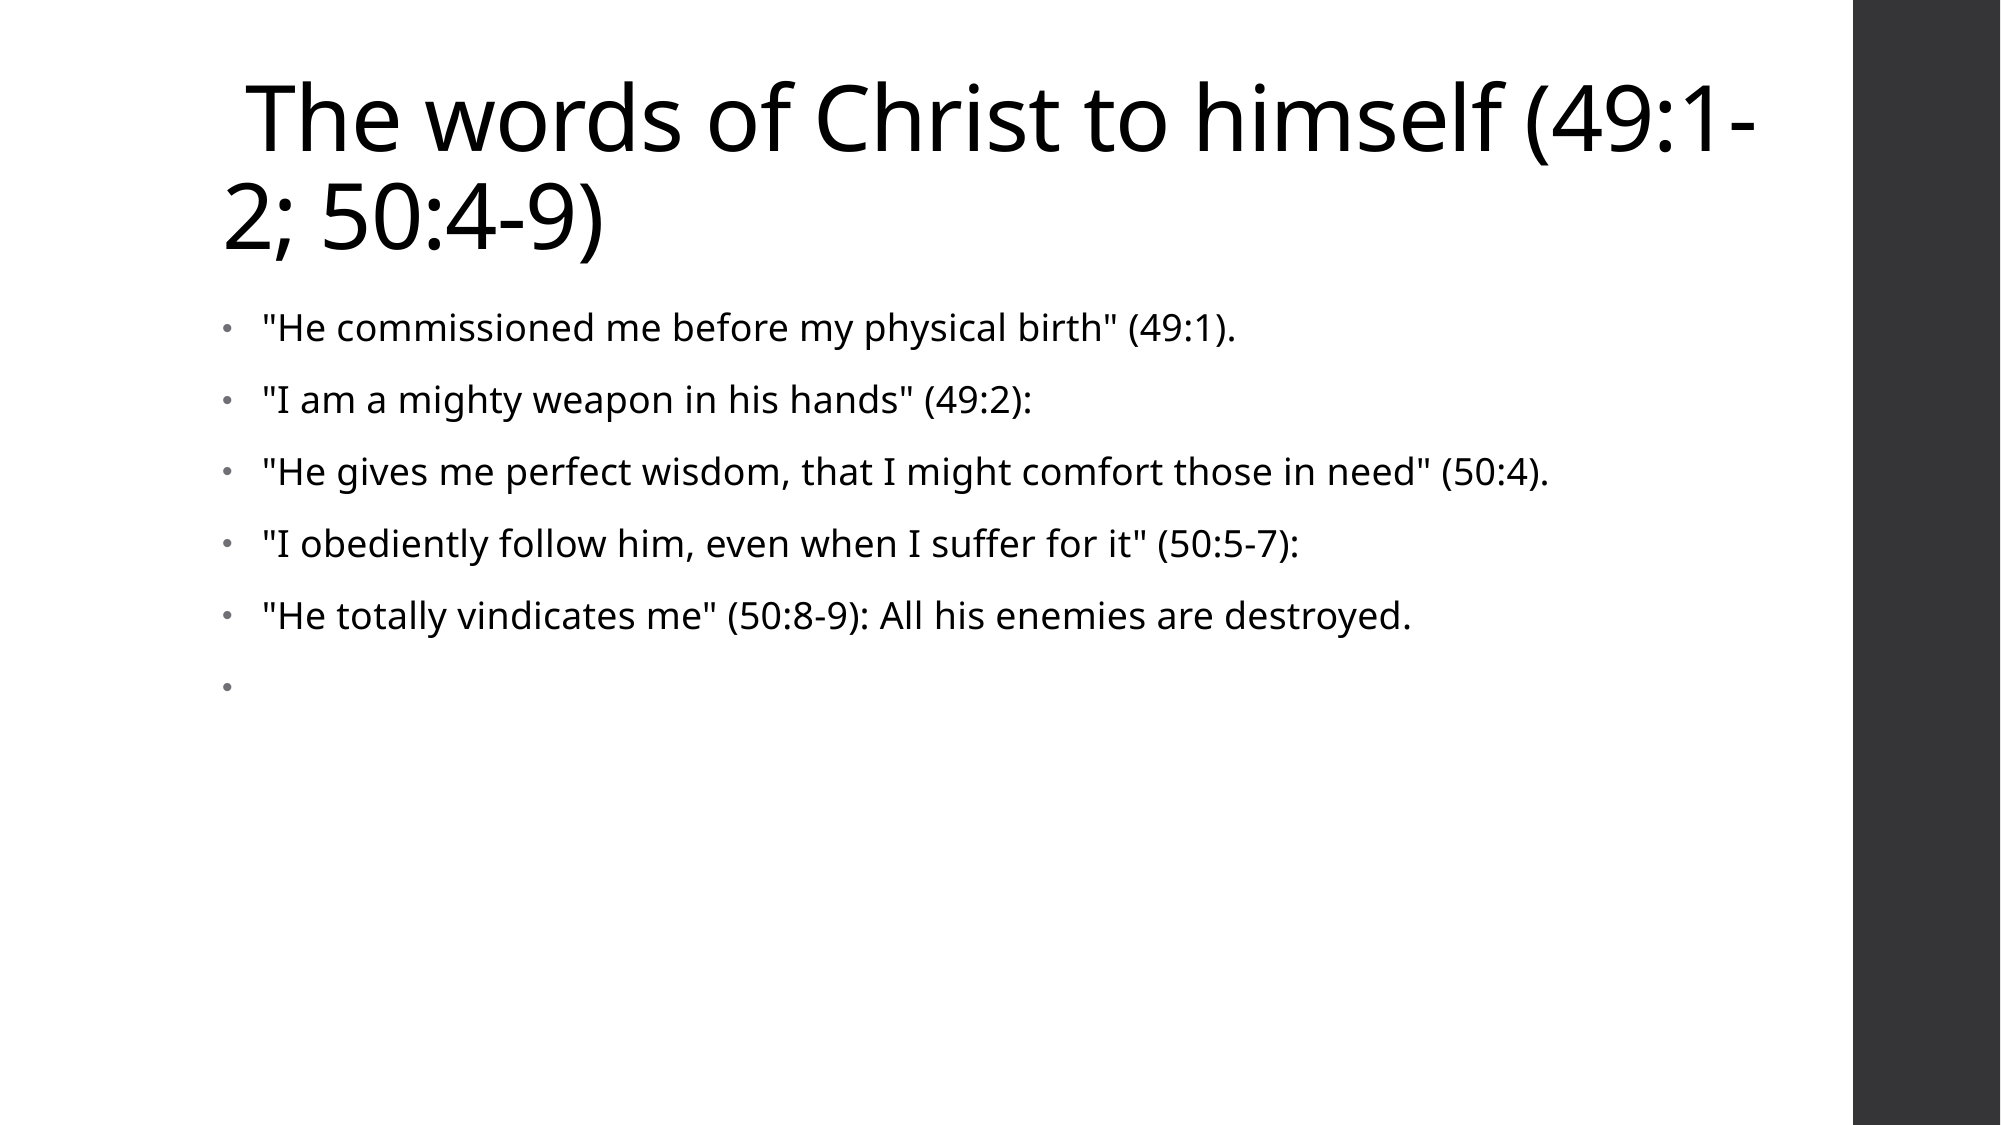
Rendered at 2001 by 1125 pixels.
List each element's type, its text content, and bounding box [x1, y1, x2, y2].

title The words of Christ to himself (49:1-2; 50:4-9) [206, 60, 1797, 278]
list "He commissioned me before my physical birth" (49:1). "I am a mighty weapon in his hands" (49:2): "He gives me perfect wisdom, that I might comfort those in need" (50:4). "I obediently follow him, even when I suffer for it" (50:5-7): "He totally vindicates me" (50:8-9): All his enemies are destroyed. [206, 299, 1617, 1014]
